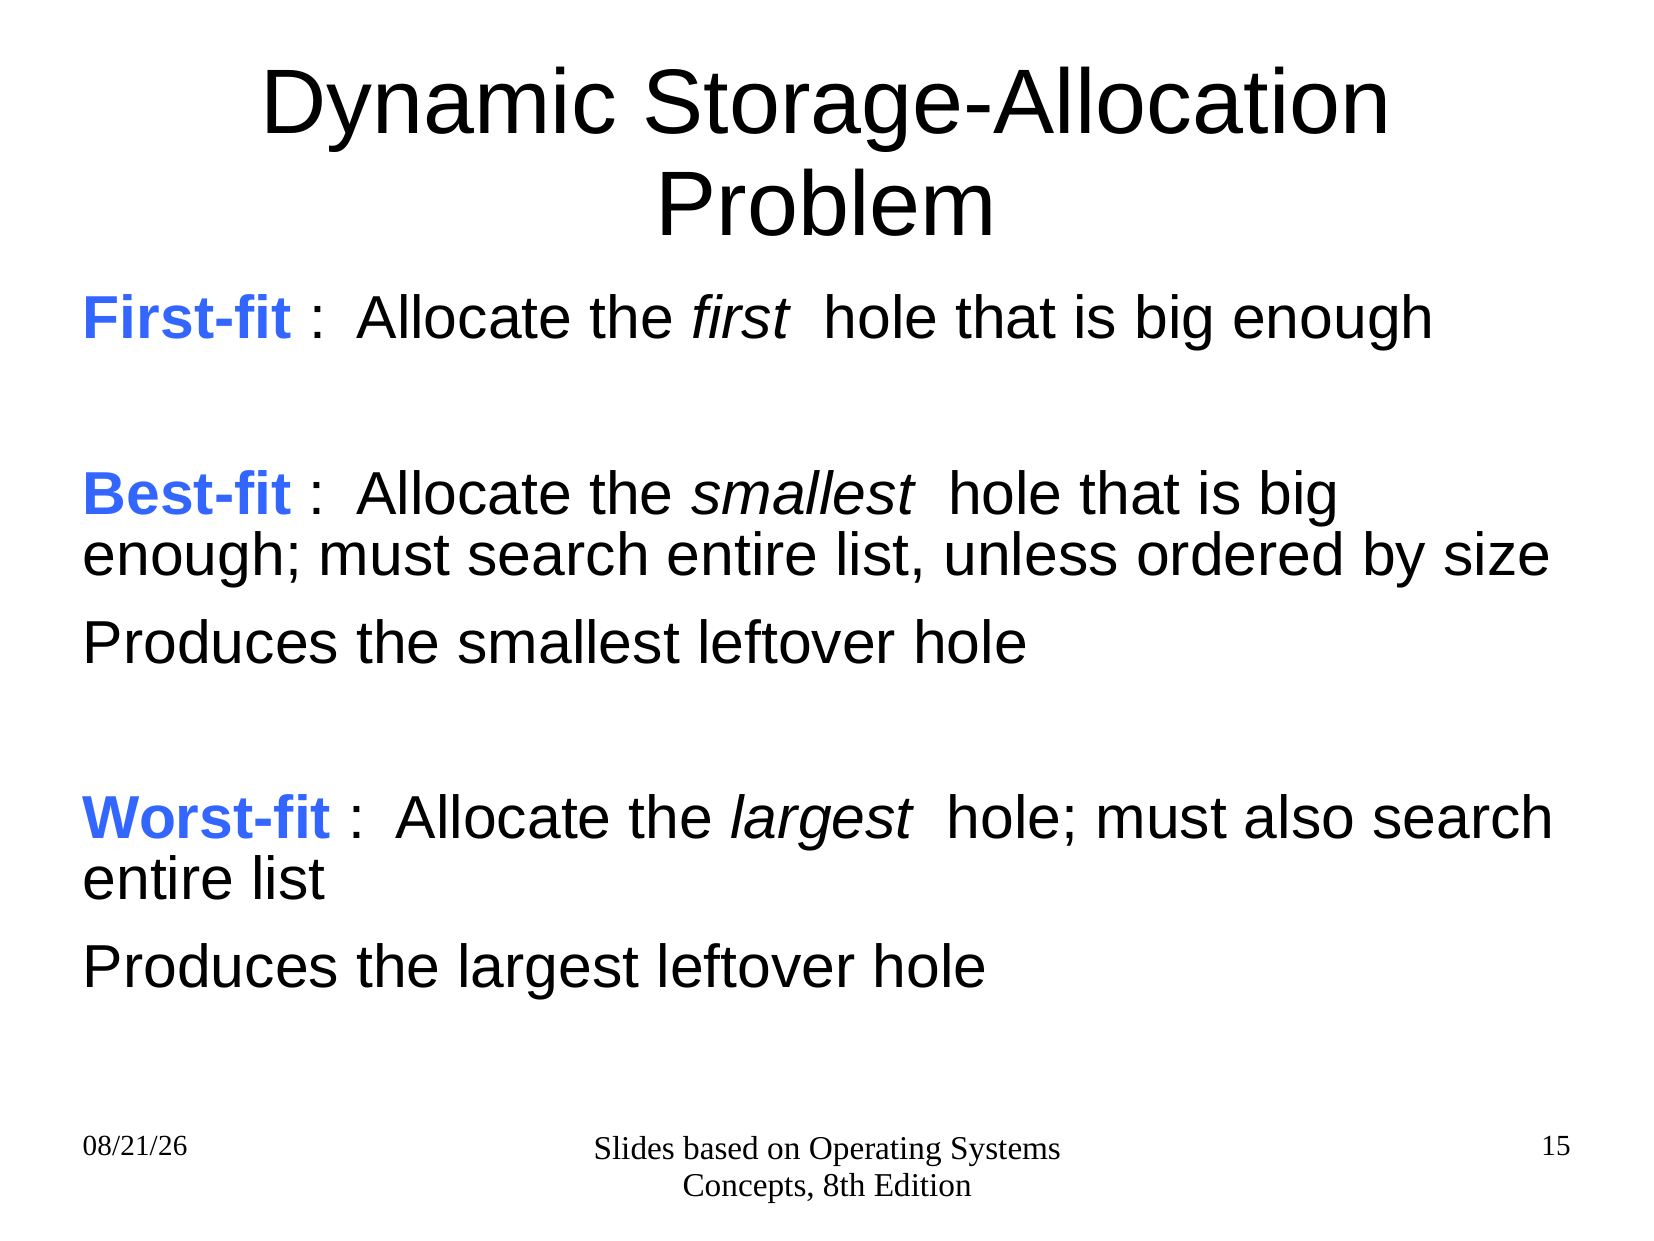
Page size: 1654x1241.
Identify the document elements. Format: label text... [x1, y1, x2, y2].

title Dynamic Storage-Allocation Problem [82, 49, 1571, 257]
list First-fit : Allocate the first hole that is big enough Best-fit : Allocate the smallest hole that is big enough; must search entire list, unless ordered by size Produces the smallest leftover hole Worst-fit : Allocate the largest hole; must also search entire list Produces the largest leftover hole [82, 290, 1571, 1010]
